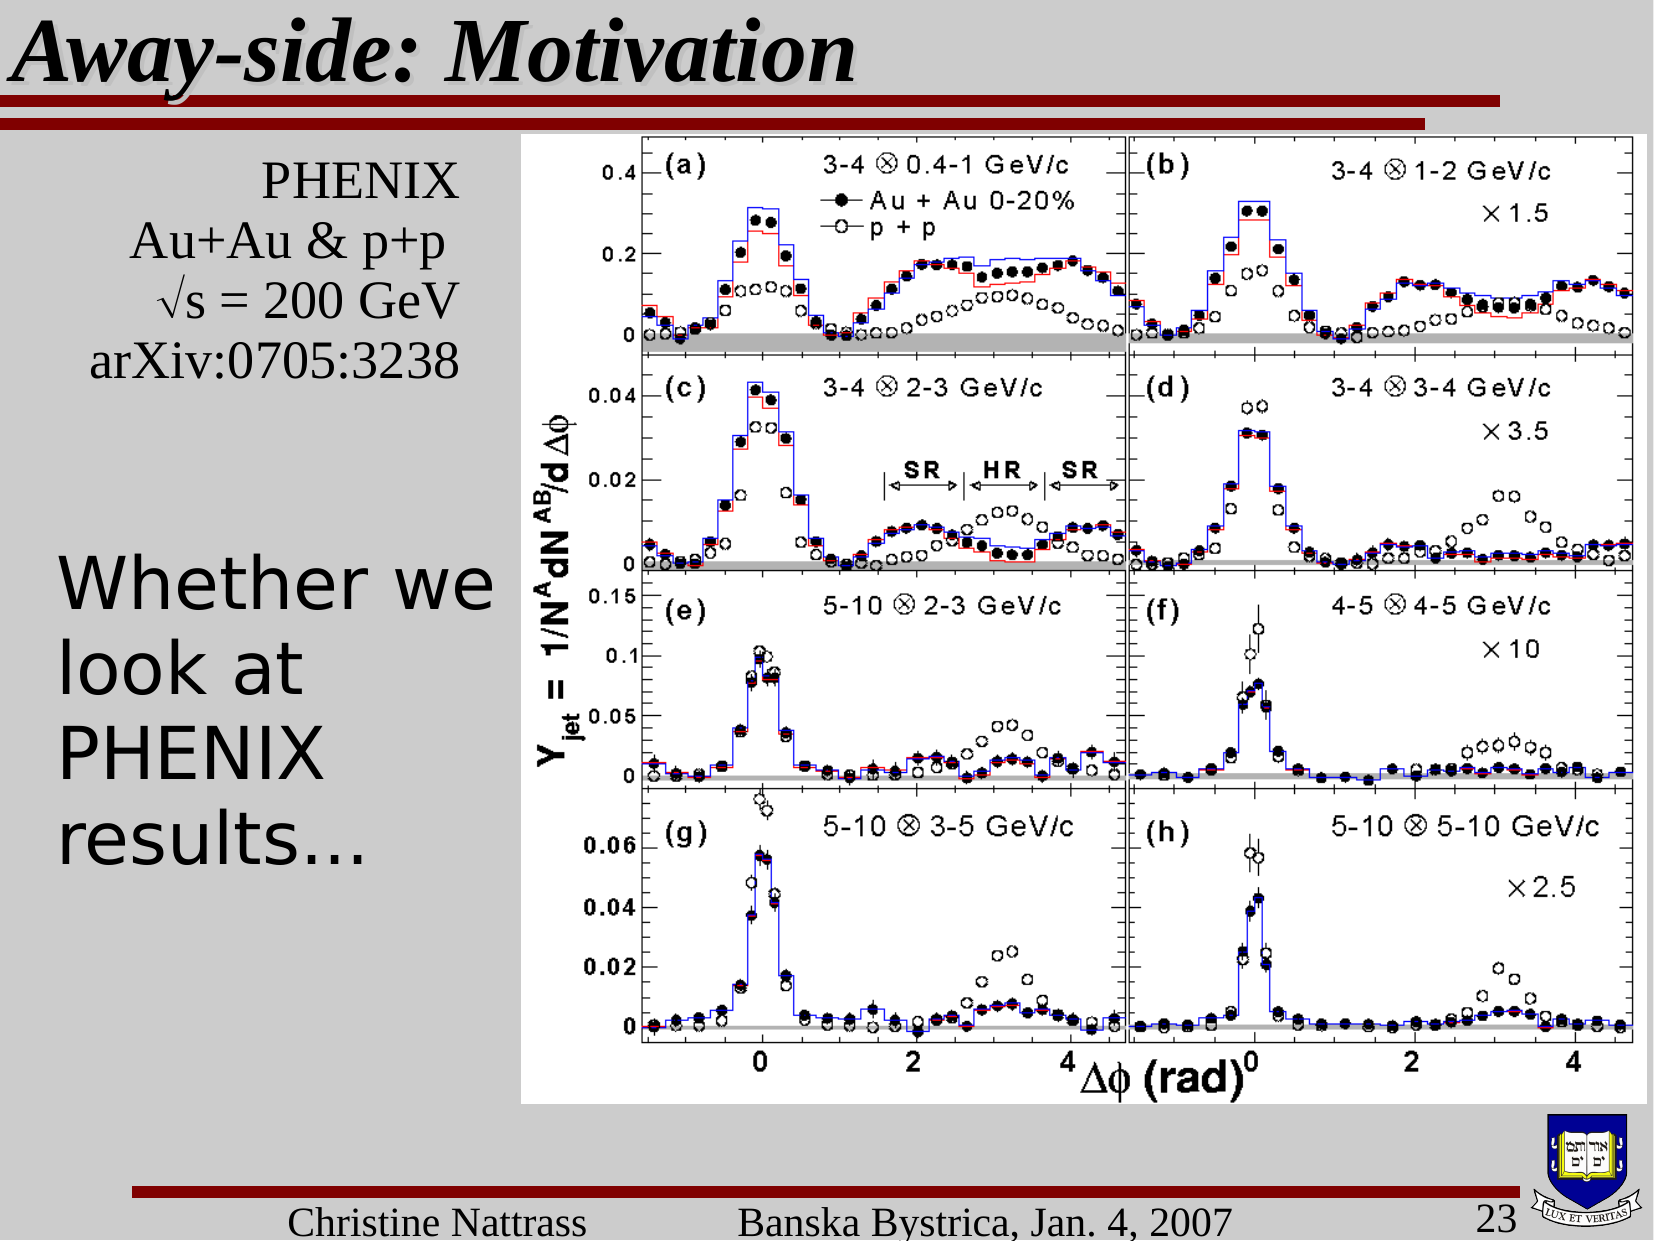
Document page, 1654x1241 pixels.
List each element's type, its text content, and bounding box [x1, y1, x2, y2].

text_box Whether we look at PHENIX results... [41, 534, 529, 985]
picture [1530, 1114, 1643, 1227]
title Away-side: Motivation [11, 0, 1512, 154]
picture [521, 134, 1647, 1104]
text_box PHENIX Au+Au & p+p s = 200 GeV arXiv:0705:3238 [74, 142, 476, 399]
